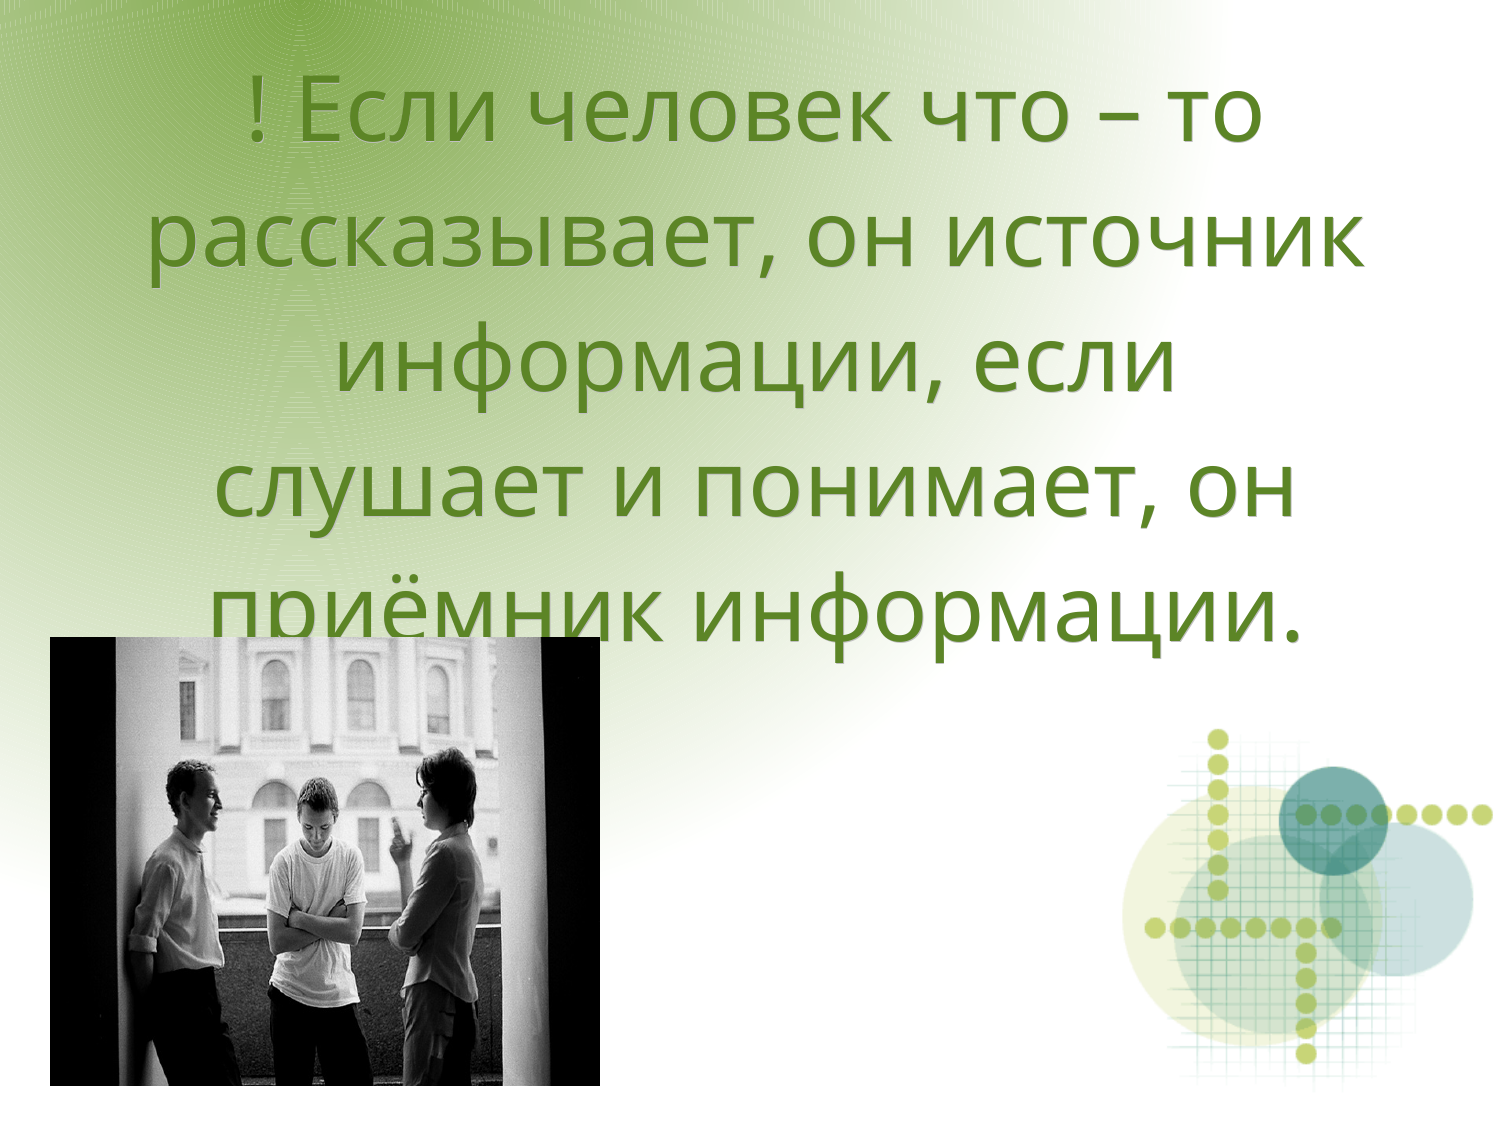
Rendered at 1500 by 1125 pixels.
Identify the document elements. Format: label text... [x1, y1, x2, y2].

picture [50, 637, 601, 1086]
picture [1110, 718, 1500, 1098]
title ! Если человек что – то рассказывает, он источник информации, если слушает и понимает, он приёмник информации. [125, 37, 1388, 676]
